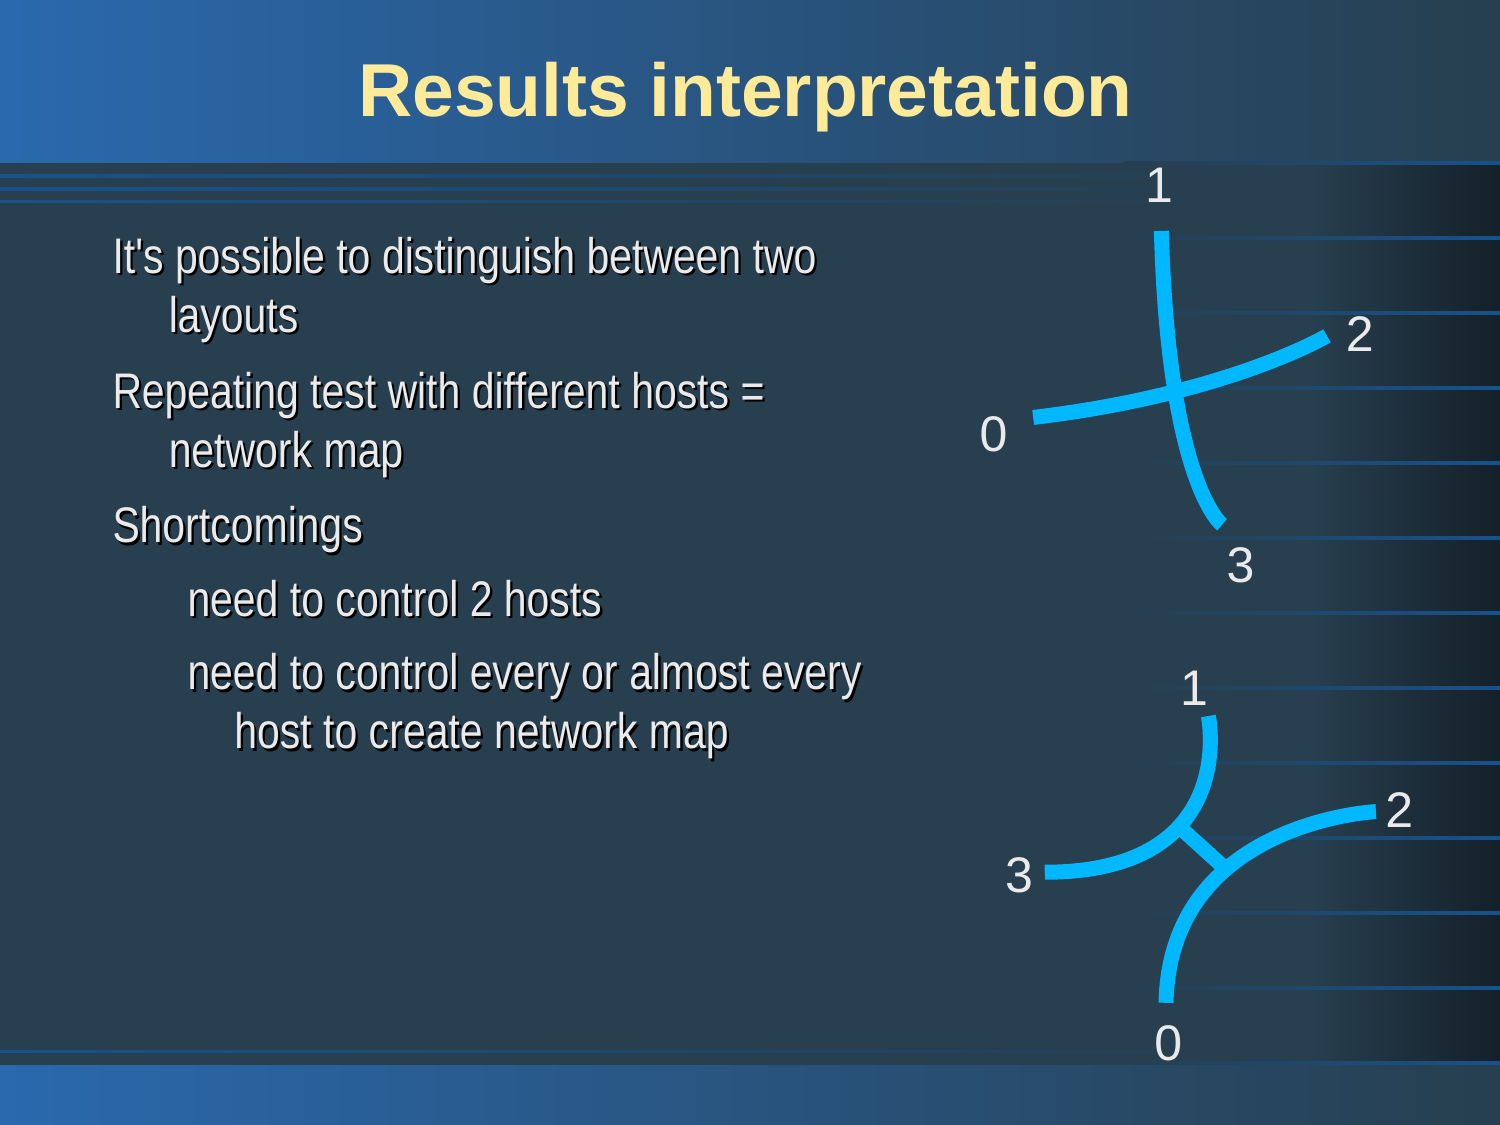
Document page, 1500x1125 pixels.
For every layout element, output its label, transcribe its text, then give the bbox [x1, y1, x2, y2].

text_box 2 [1385, 778, 1413, 835]
list It's possible to distinguish between two layouts Repeating test with different hosts = network map Shortcomings need to control 2 hosts need to control every or almost every host to create network map [112, 224, 882, 1038]
text_box 3 [1005, 844, 1033, 901]
title Results interpretation [83, 24, 1409, 151]
text_box 0 [979, 403, 1007, 460]
text_box 3 [1226, 534, 1255, 590]
text_box 1 [1180, 657, 1208, 714]
text_box 0 [1154, 1012, 1182, 1069]
text_box 1 [1145, 154, 1173, 210]
text_box 2 [1345, 303, 1374, 360]
